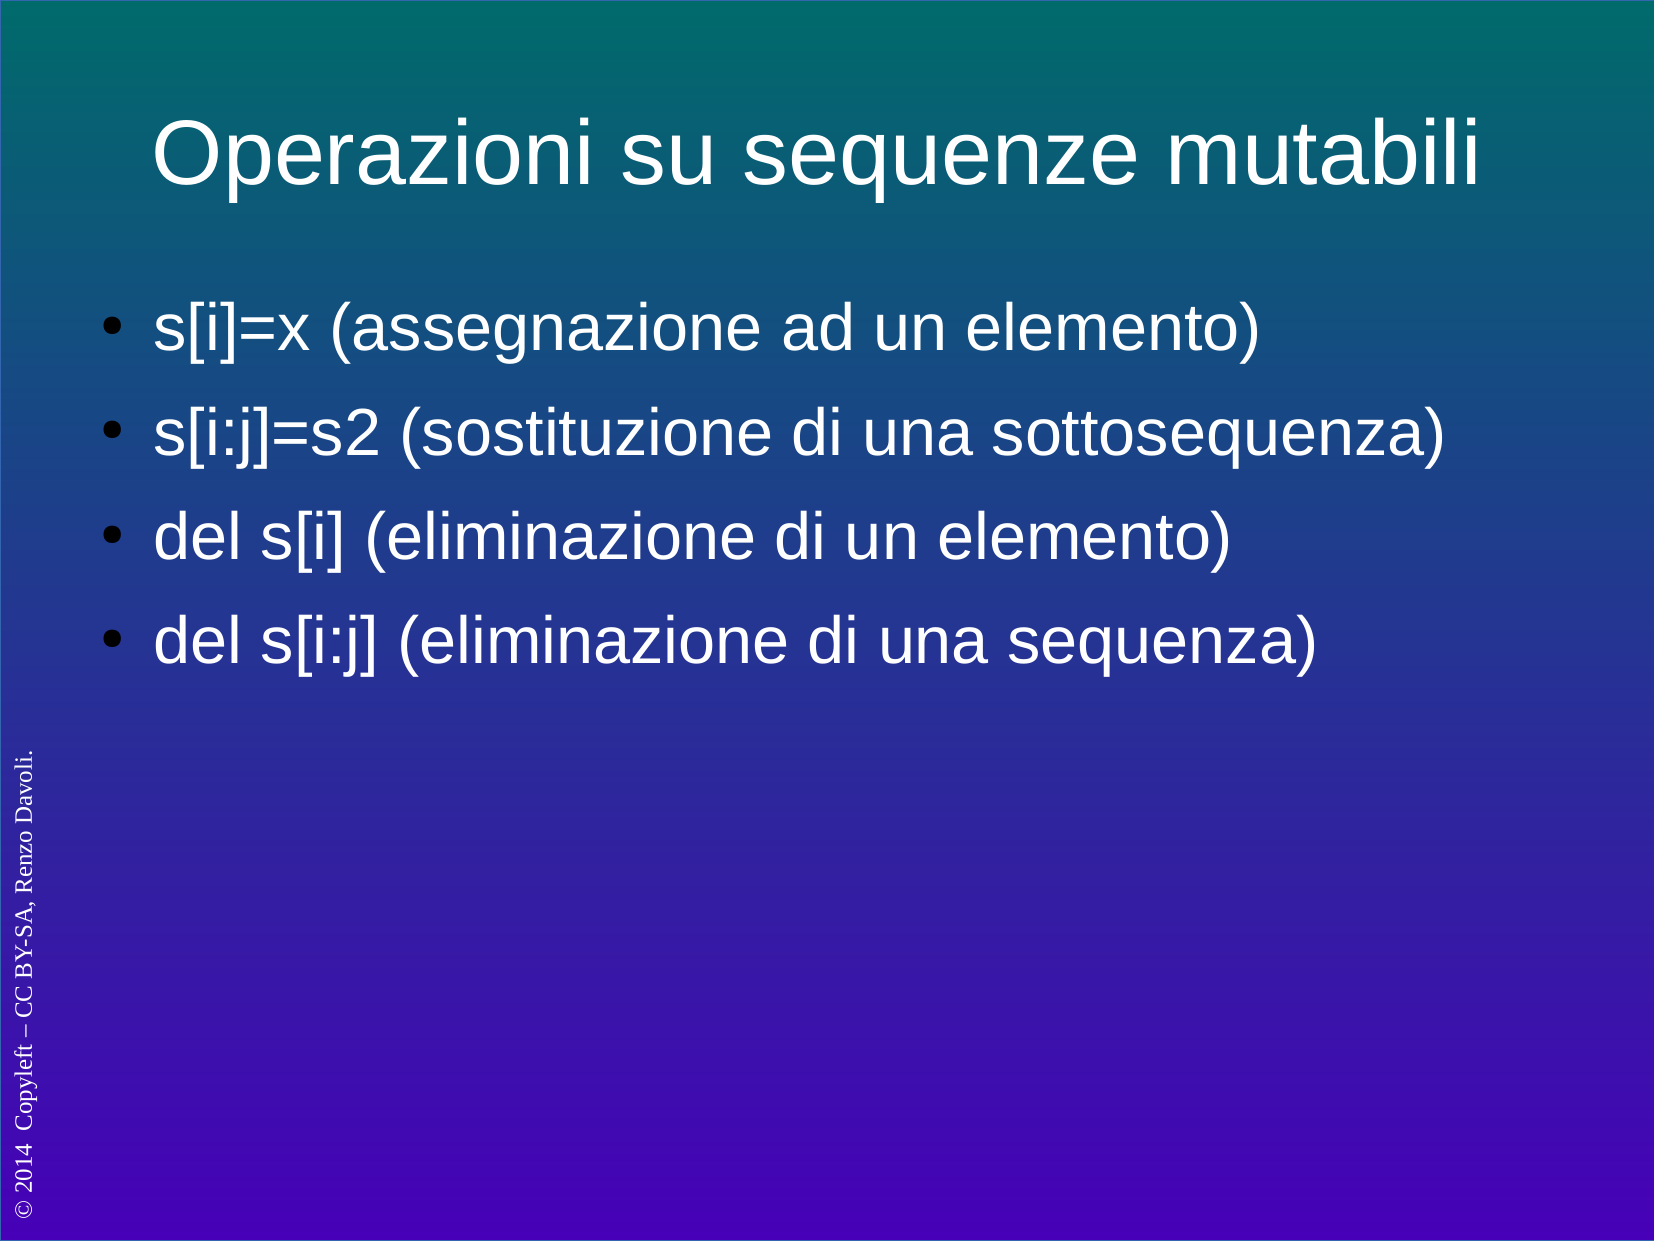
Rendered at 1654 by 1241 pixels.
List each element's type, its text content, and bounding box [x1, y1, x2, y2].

list s[i]=x (assegnazione ad un elemento) s[i:j]=s2 (sostituzione di una sottosequenza) del s[i] (eliminazione di un elemento) del s[i:j] (eliminazione di una sequenza) [82, 290, 1571, 1010]
title Operazioni su sequenze mutabili [82, 49, 1571, 257]
